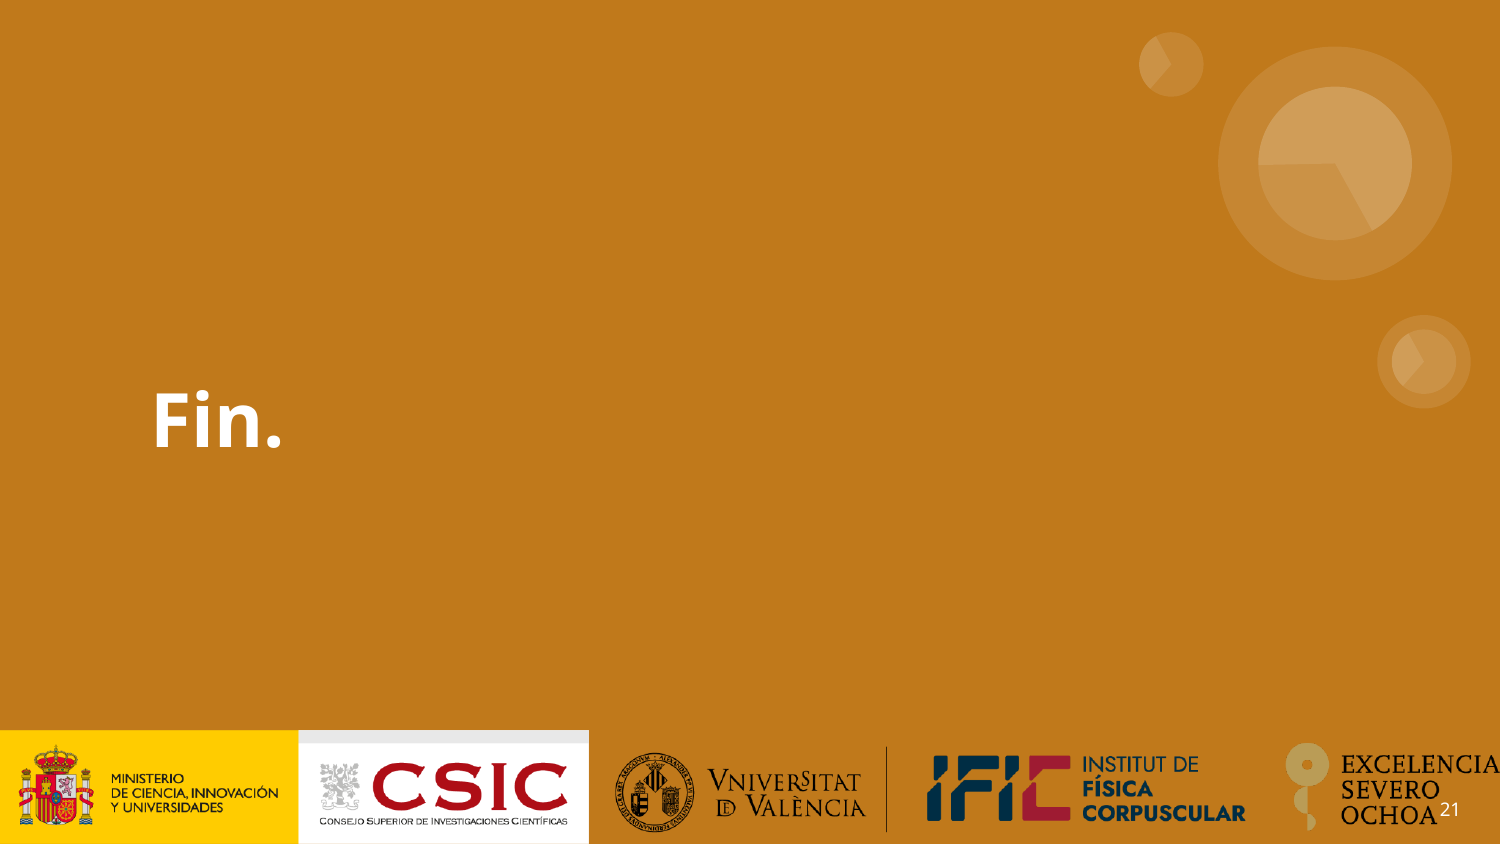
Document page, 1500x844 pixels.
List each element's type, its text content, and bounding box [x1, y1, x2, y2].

title Fin. [135, 125, 1097, 712]
slide_number <number> [1386, 777, 1477, 842]
picture [0, 730, 1500, 844]
